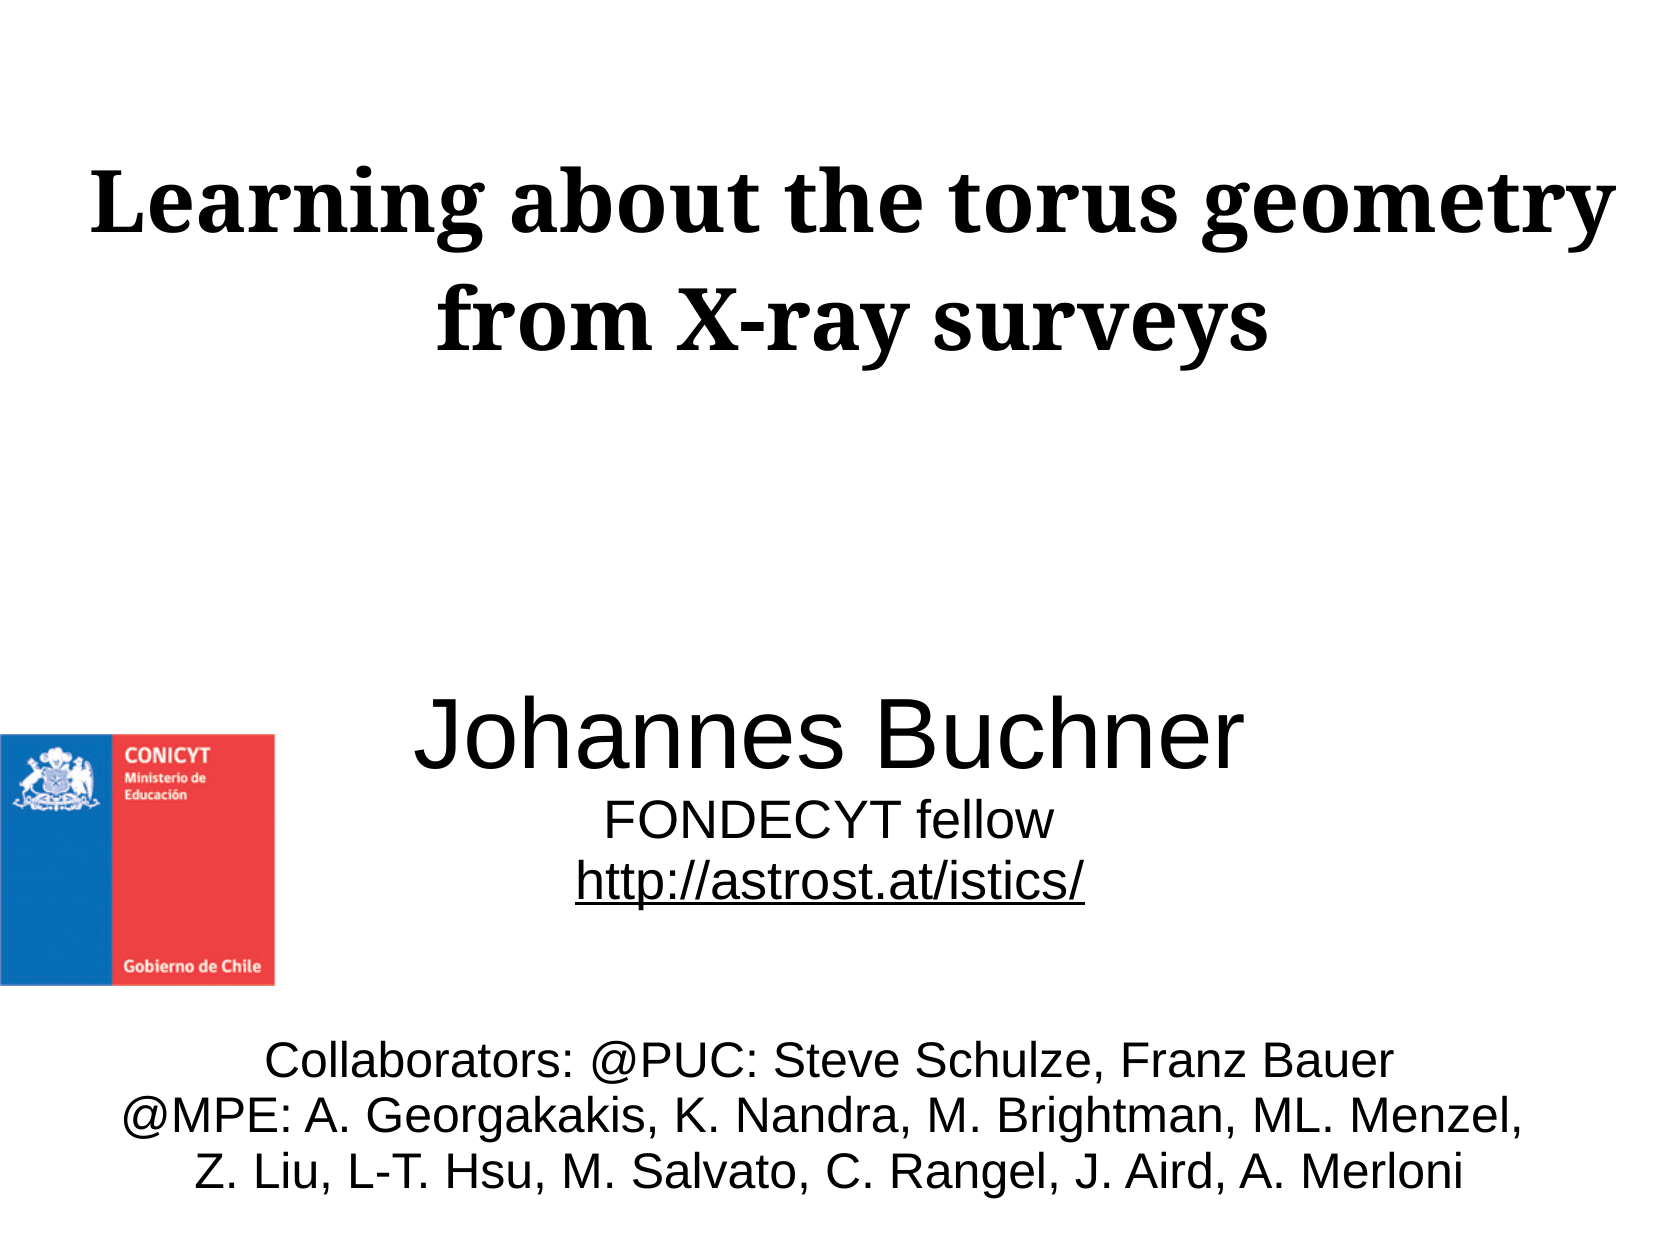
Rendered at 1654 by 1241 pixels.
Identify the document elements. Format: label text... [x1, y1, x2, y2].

title Learning about the torus geometry from X-ray surveys [71, 62, 1636, 453]
text_box Johannes Buchner FONDECYT fellow http://astrost.at/istics/ Collaborators: @PUC: Steve Schulze, Franz Bauer @MPE: A. Georgakakis, K. Nandra, M. Brightman, ML. Menzel, Z. Liu, L-T. Hsu, M. Salvato, C. Rangel, J. Aird, A. Merloni [77, 520, 1582, 1241]
picture [0, 734, 285, 986]
